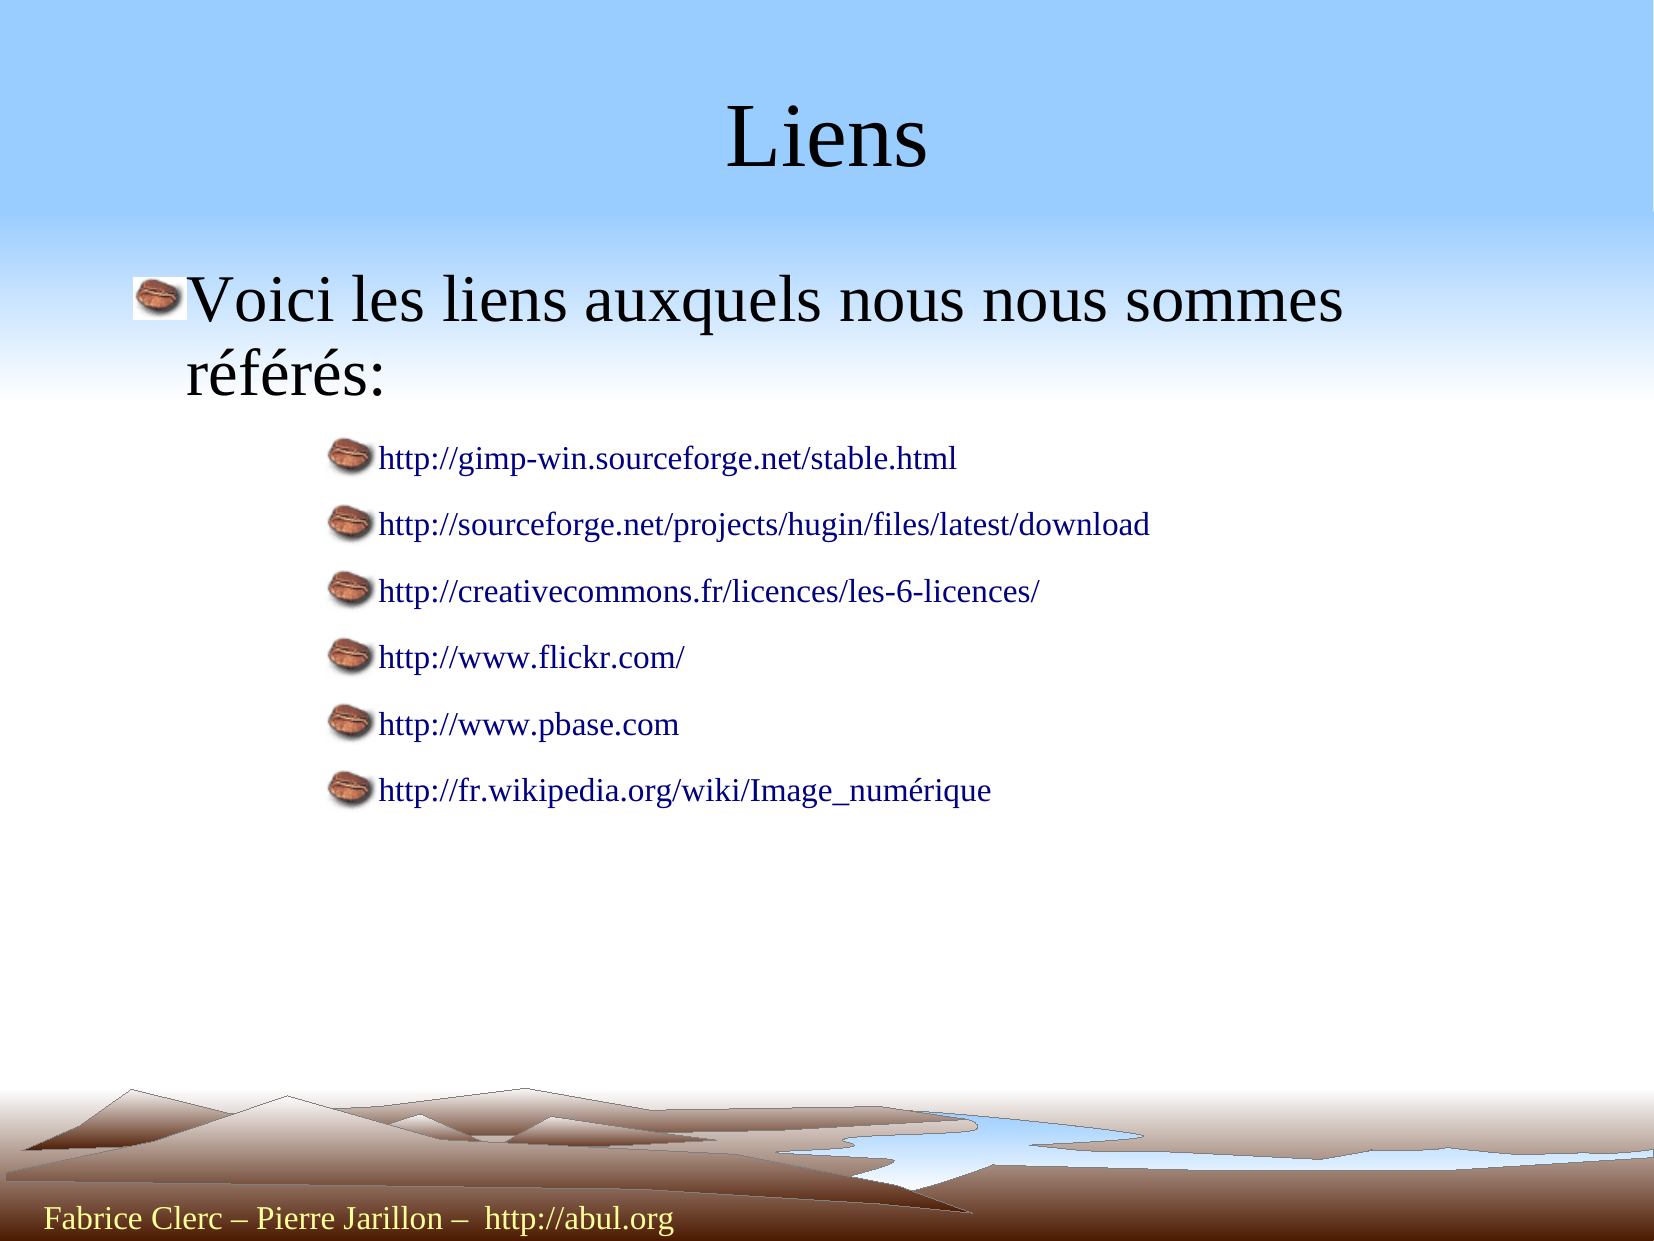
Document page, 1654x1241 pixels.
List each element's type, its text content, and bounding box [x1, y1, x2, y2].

list Voici les liens auxquels nous nous sommes référés: http://gimp-win.sourceforge.net/stable.html http://sourceforge.net/projects/hugin/files/latest/download http://creativecommons.fr/licences/les-6-licences/ http://www.flickr.com/ http://www.pbase.com http://fr.wikipedia.org/wiki/Image_numérique [121, 261, 1534, 1101]
title Liens [121, 41, 1534, 229]
